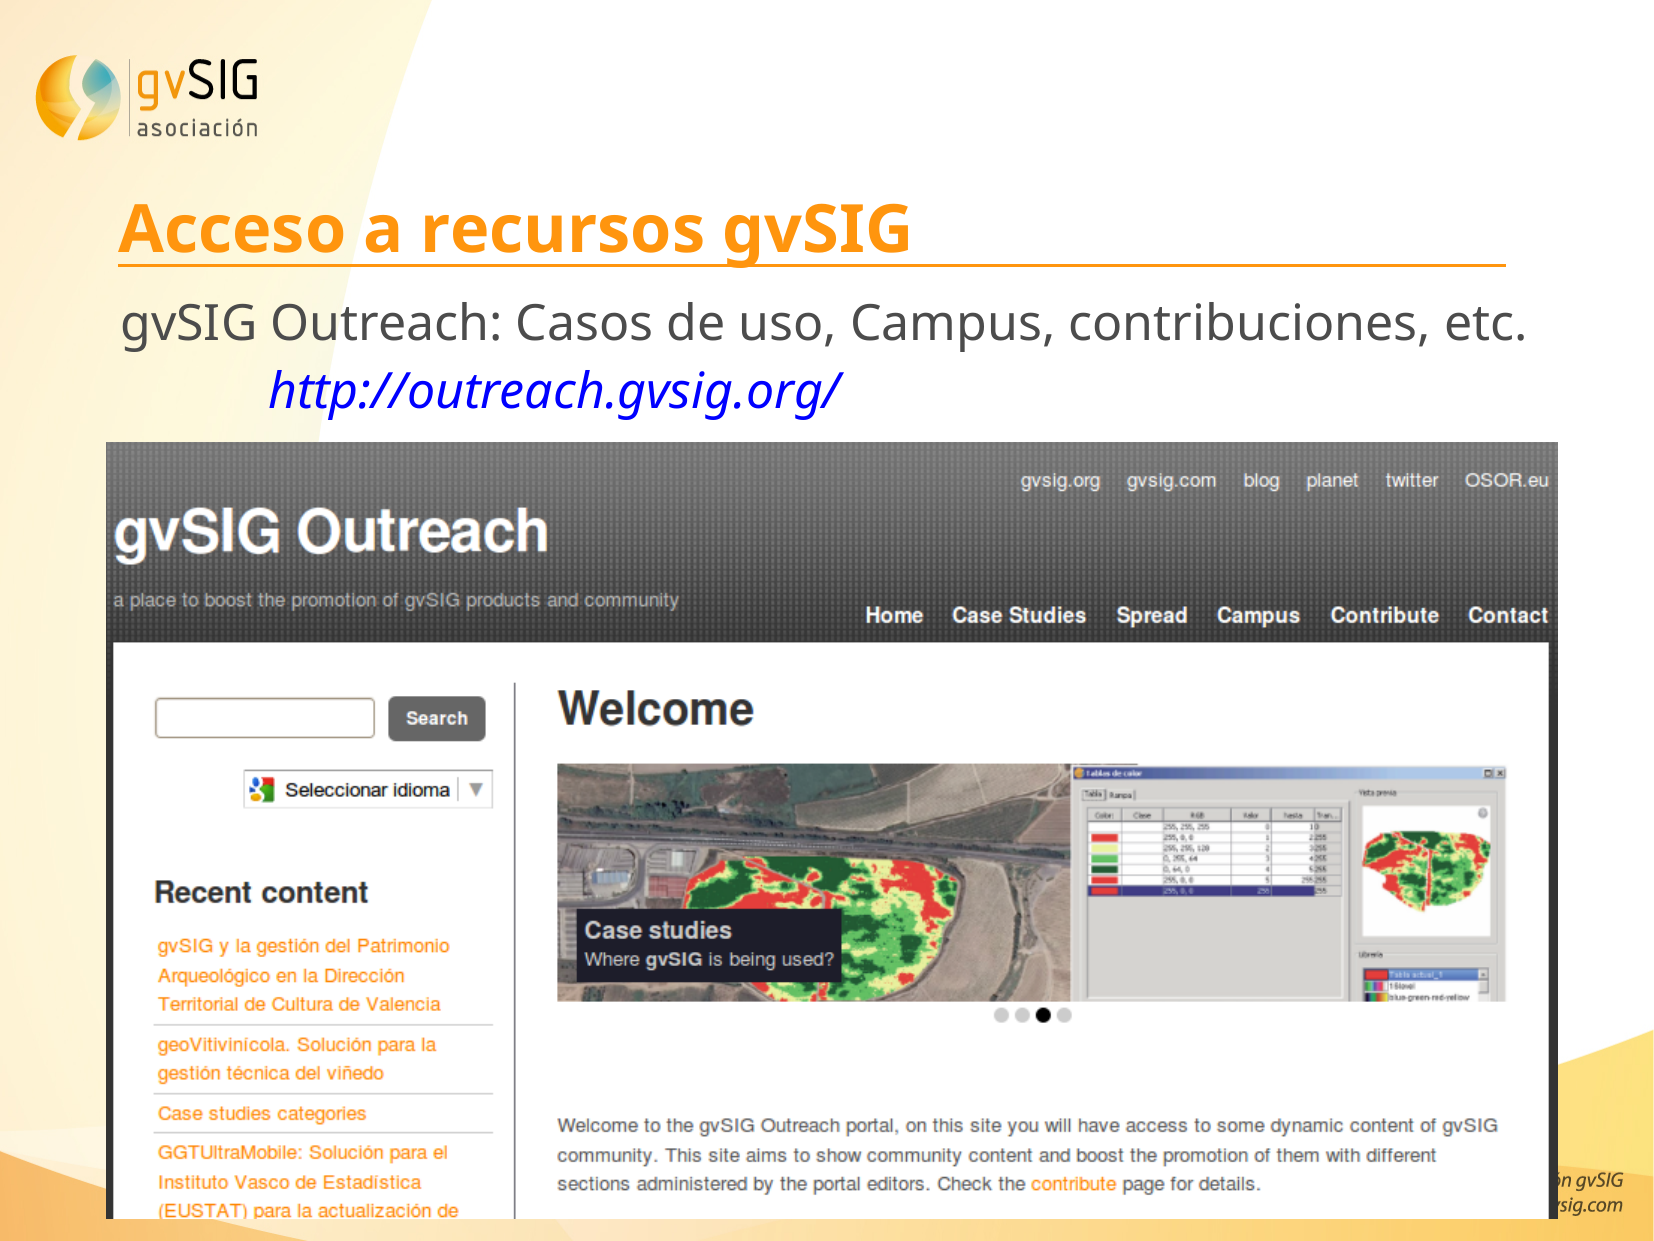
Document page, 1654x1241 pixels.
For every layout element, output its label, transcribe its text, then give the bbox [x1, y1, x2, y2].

title Acceso a recursos gvSIG [118, 177, 1607, 276]
text_box gvSIG Outreach: Casos de uso, Campus, contribuciones, etc. http://outreach.gvsig.org/ [120, 296, 1536, 414]
picture [0, 0, 1654, 1241]
